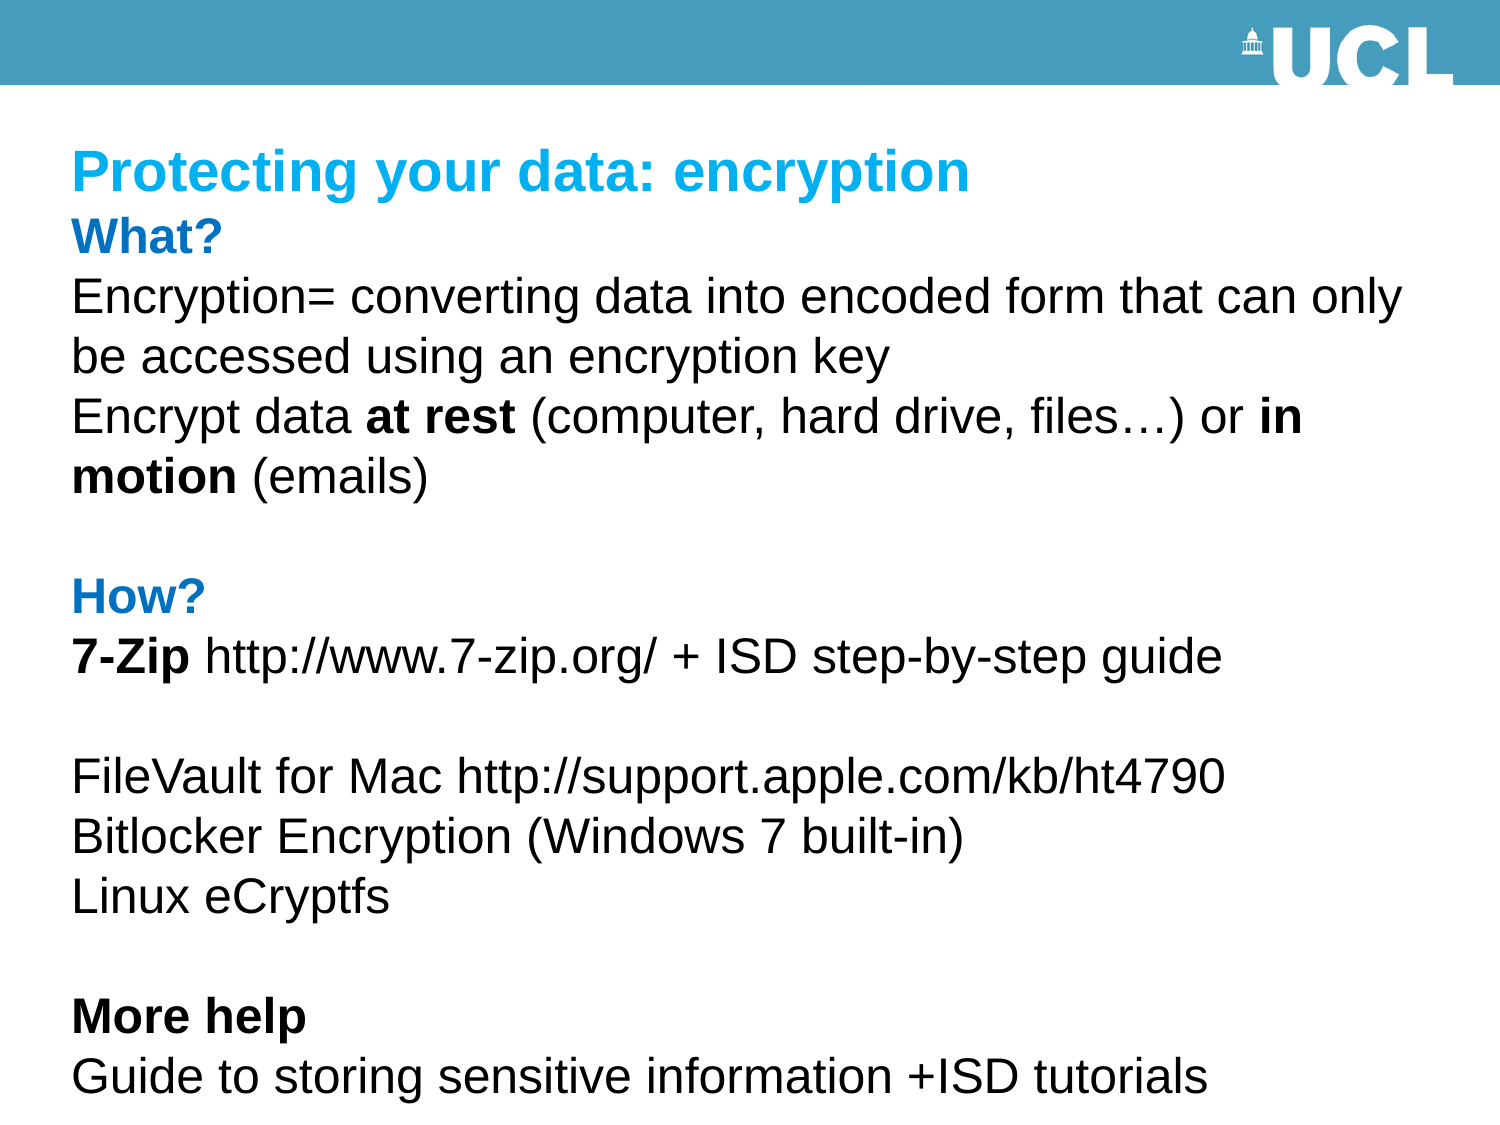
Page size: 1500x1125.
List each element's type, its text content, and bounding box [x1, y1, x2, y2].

text_box Protecting your data: encryption What? Encryption= converting data into encoded form that can only be accessed using an encryption key Encrypt data at rest (computer, hard drive, files…) or in motion (emails) How? 7-Zip http://www.7-zip.org/ + ISD step-by-step guide FileVault for Mac http://support.apple.com/kb/ht4790 Bitlocker Encryption (Windows 7 built-in) Linux eCryptfs More help Guide to storing sensitive information + ISD tutorials [55, 125, 1426, 1094]
